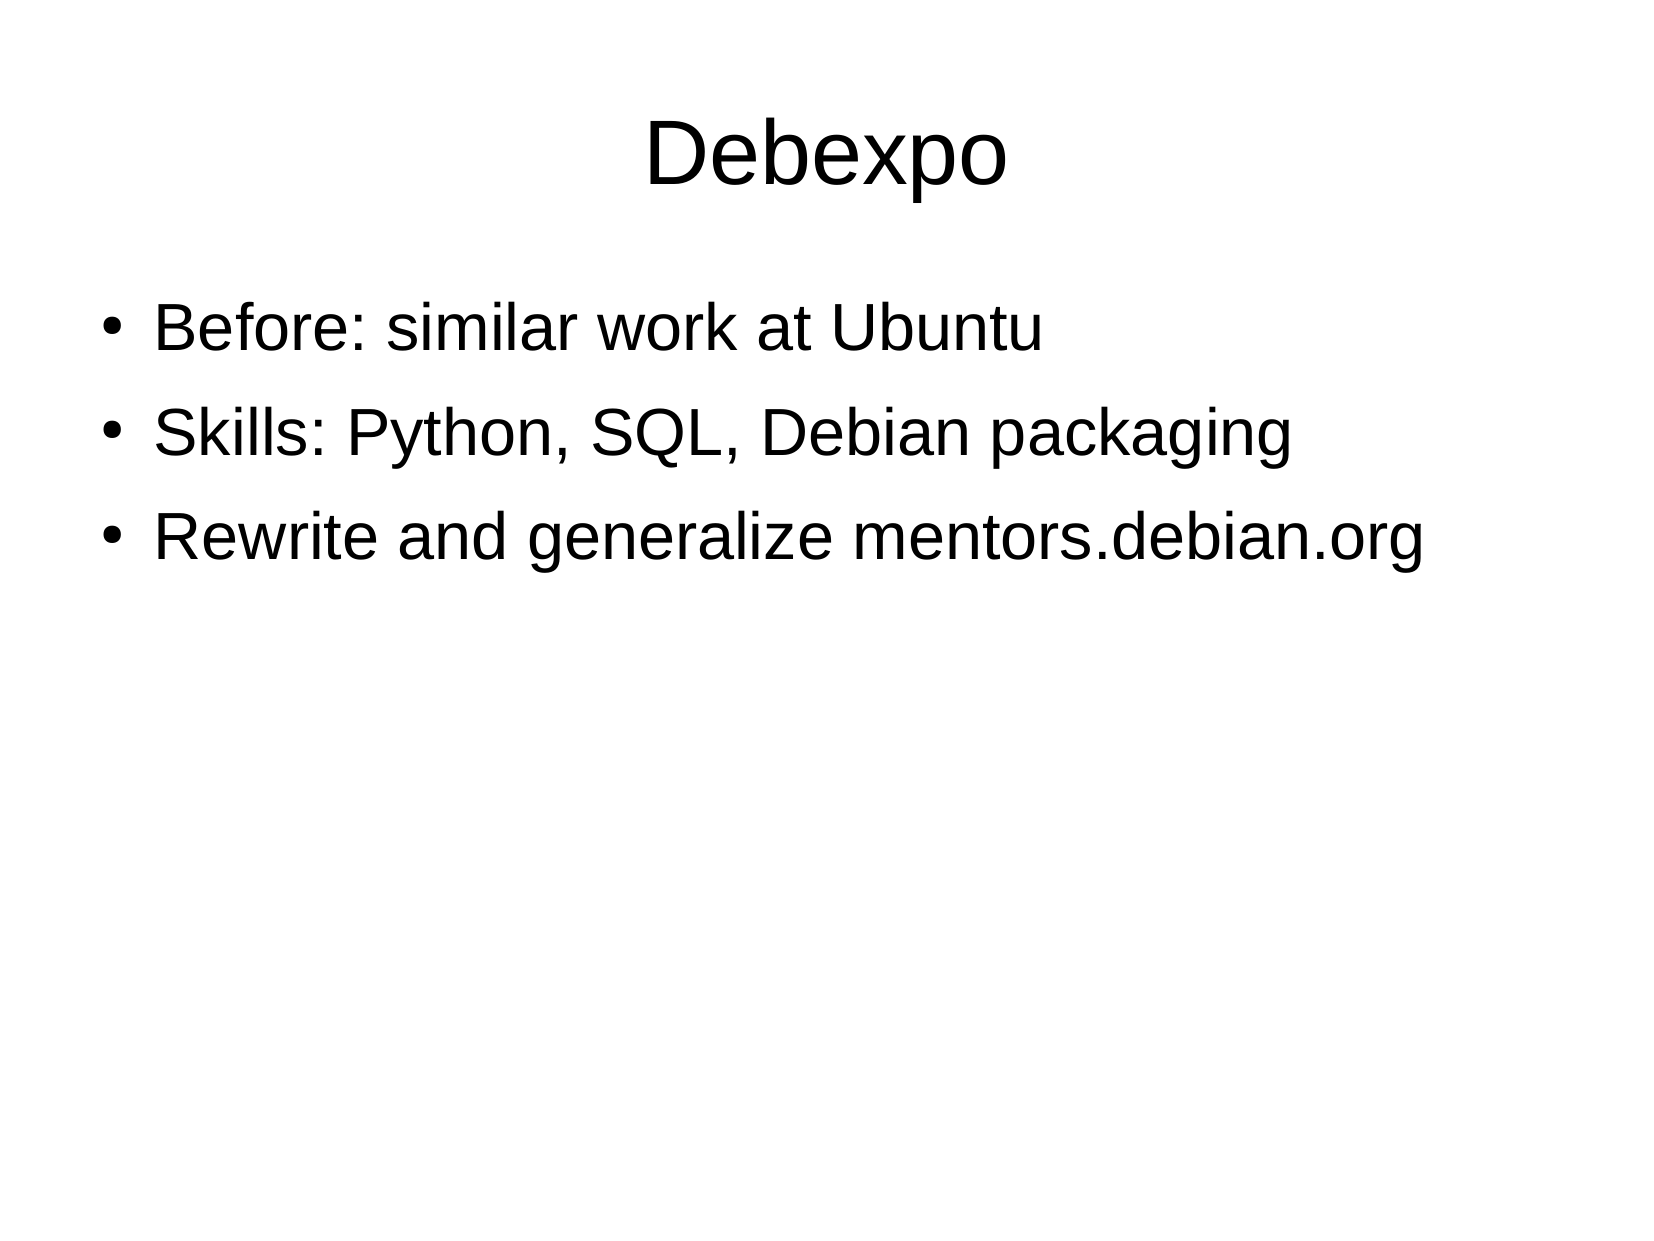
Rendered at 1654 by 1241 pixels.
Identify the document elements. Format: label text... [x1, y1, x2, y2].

list Before: similar work at Ubuntu Skills: Python, SQL, Debian packaging Rewrite and generalize mentors.debian.org [82, 290, 1571, 1109]
title Debexpo [82, 49, 1571, 257]
